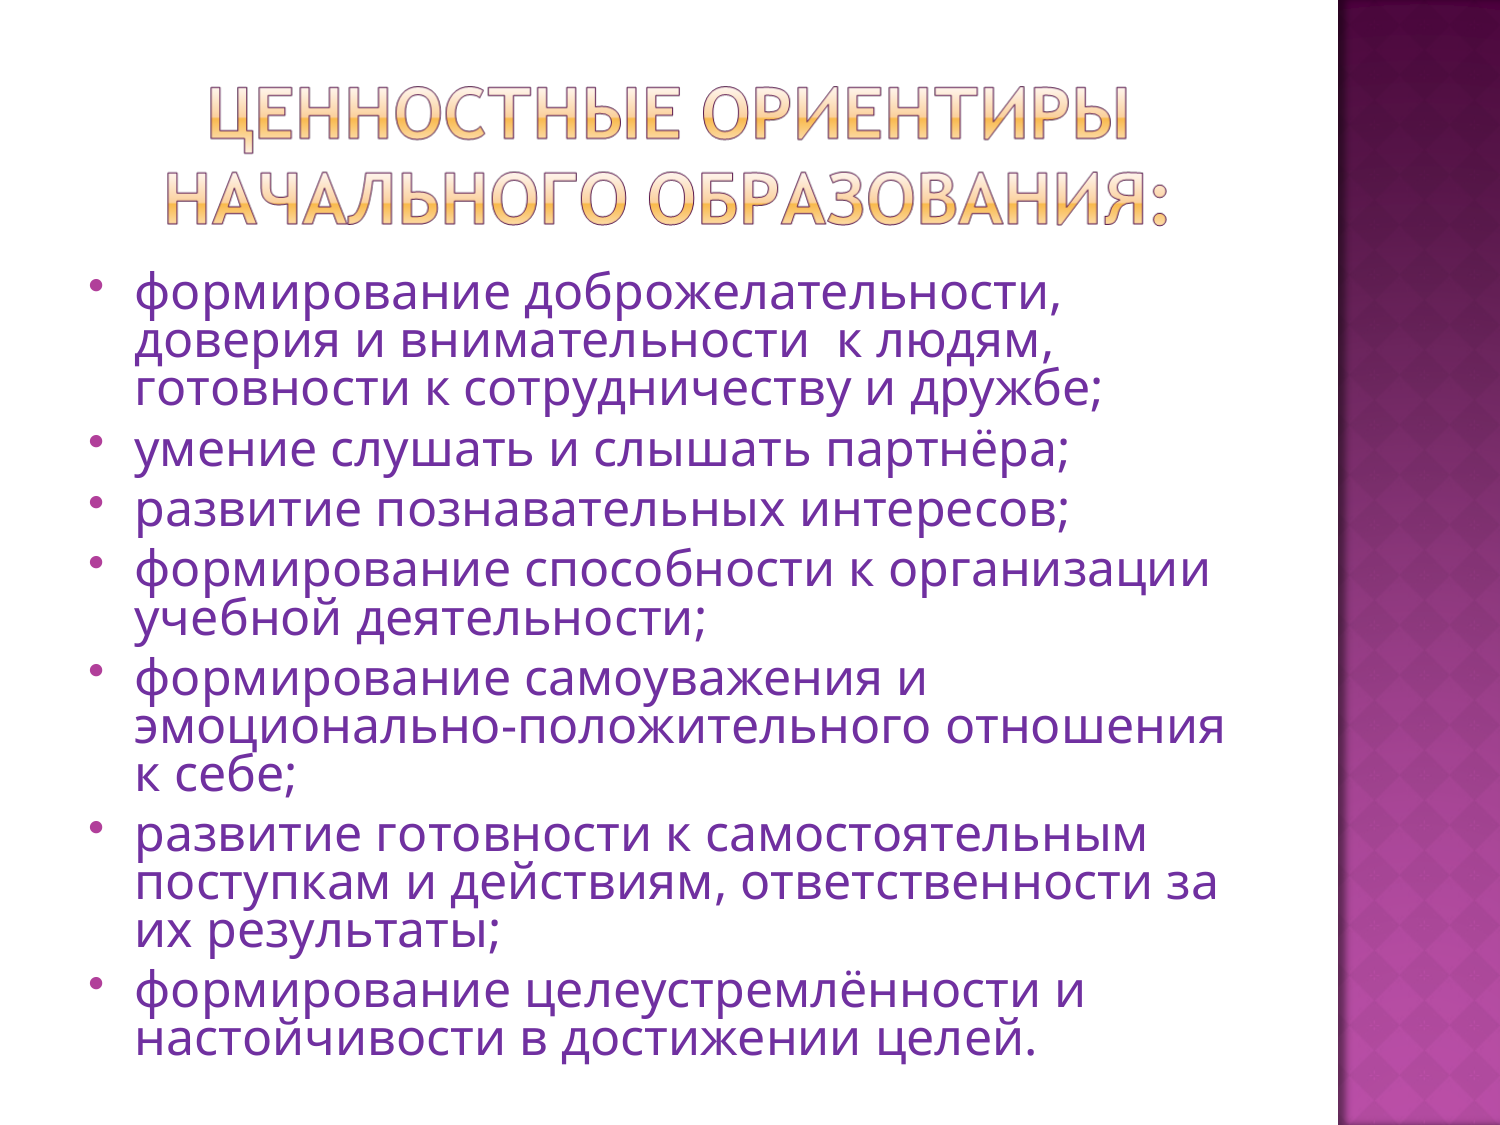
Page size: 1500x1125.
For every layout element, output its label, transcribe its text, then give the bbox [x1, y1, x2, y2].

picture [1337, 0, 1500, 1125]
picture [73, 47, 1265, 241]
text_box формирование доброжелательности, доверия и внимательности к людям, готовности к сотрудничеству и дружбе; умение слушать и слышать партнёра; развитие познавательных интересов; формирование способности к организации учебной деятельности; формирование самоуважения и эмоционально-положительного отношения к себе; развитие готовности к самостоятельным поступкам и действиям, ответственности за их результаты; формирование целеустремлённости и настойчивости в достижении целей. [75, 263, 1263, 1060]
